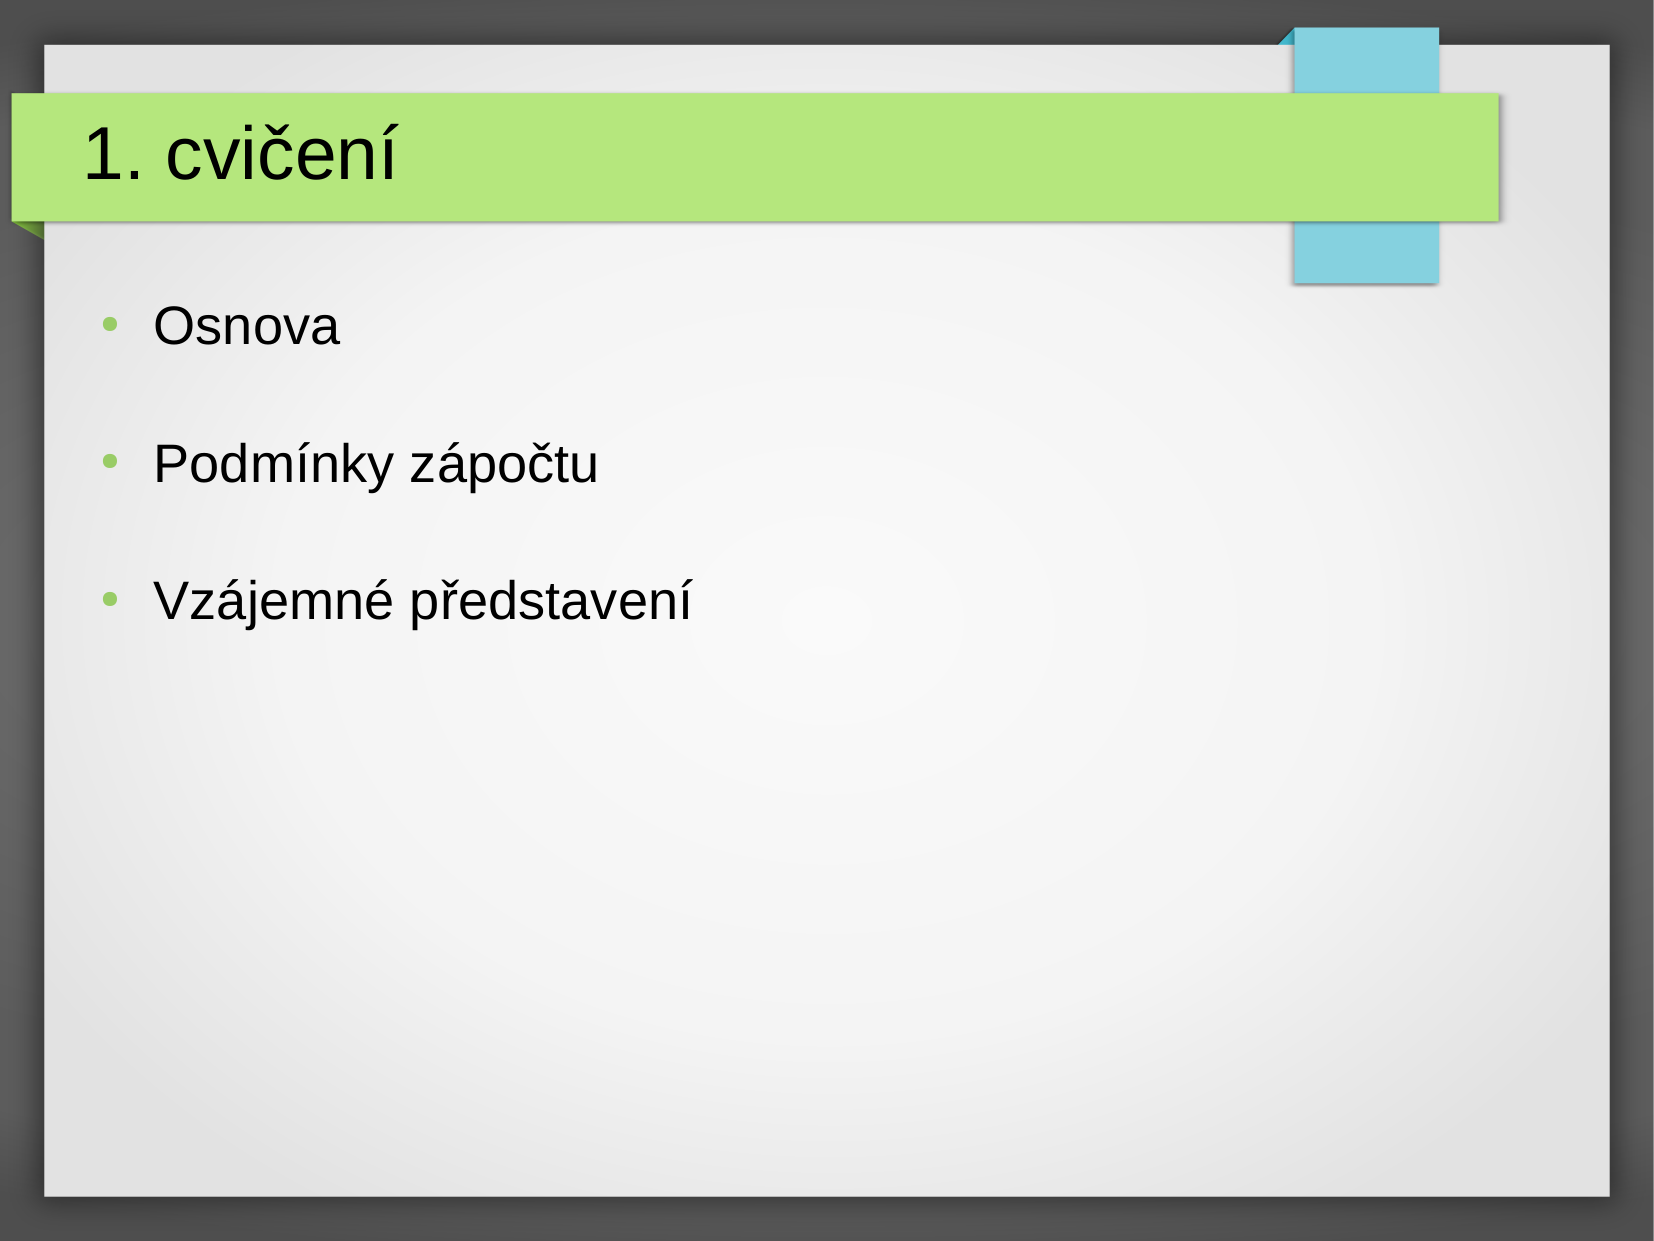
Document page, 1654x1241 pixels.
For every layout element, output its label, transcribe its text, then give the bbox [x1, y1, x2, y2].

picture [0, 0, 1654, 1241]
title 1. cvičení [82, 94, 1264, 213]
list Osnova Podmínky zápočtu Vzájemné představení [82, 295, 1571, 1015]
